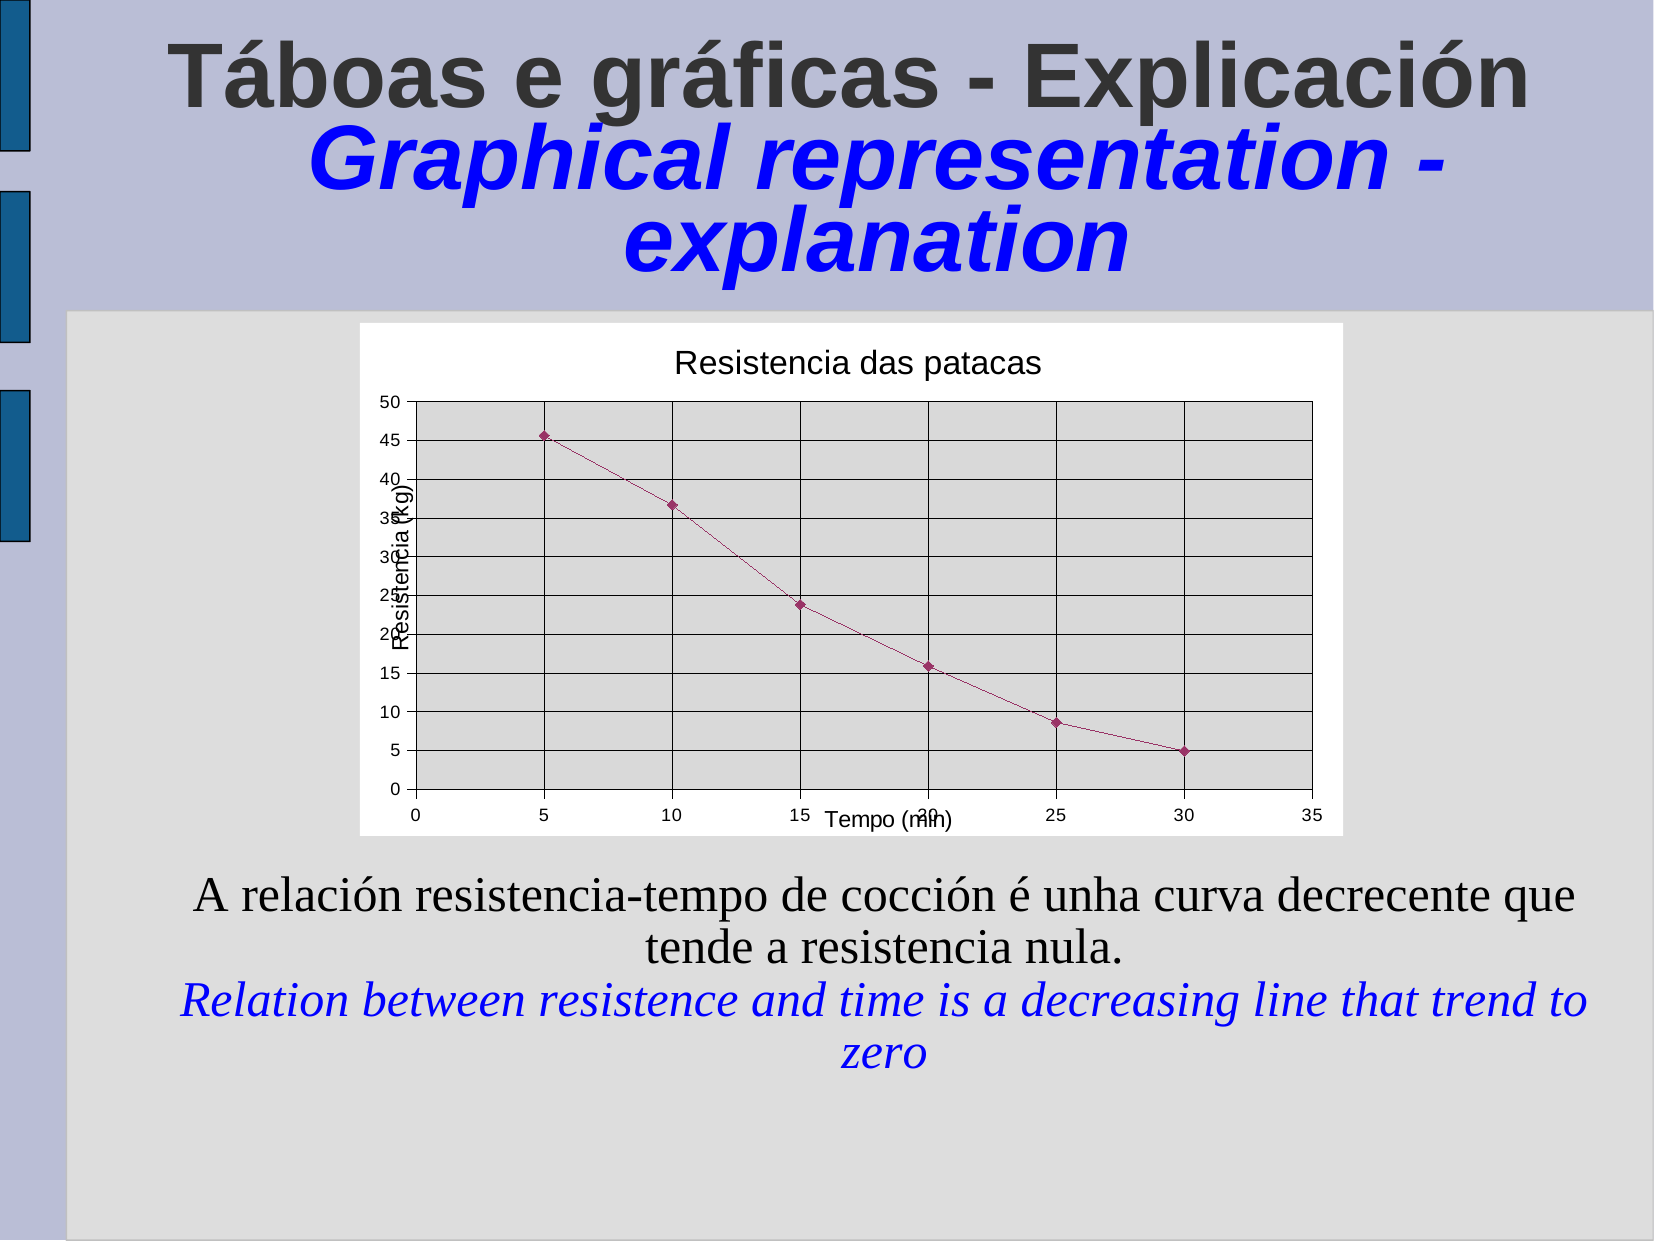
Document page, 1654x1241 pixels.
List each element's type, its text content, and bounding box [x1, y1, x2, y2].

text_box A relación resistencia-tempo de cocción é unha curva decrecente que tende a resistencia nula. Relation between resistence and time is a decreasing line that trend to zero [142, 869, 1627, 1080]
chart [359, 322, 1344, 840]
text_box Táboas e gráficas - Explicación Graphical representation - explanation [87, 34, 1614, 296]
